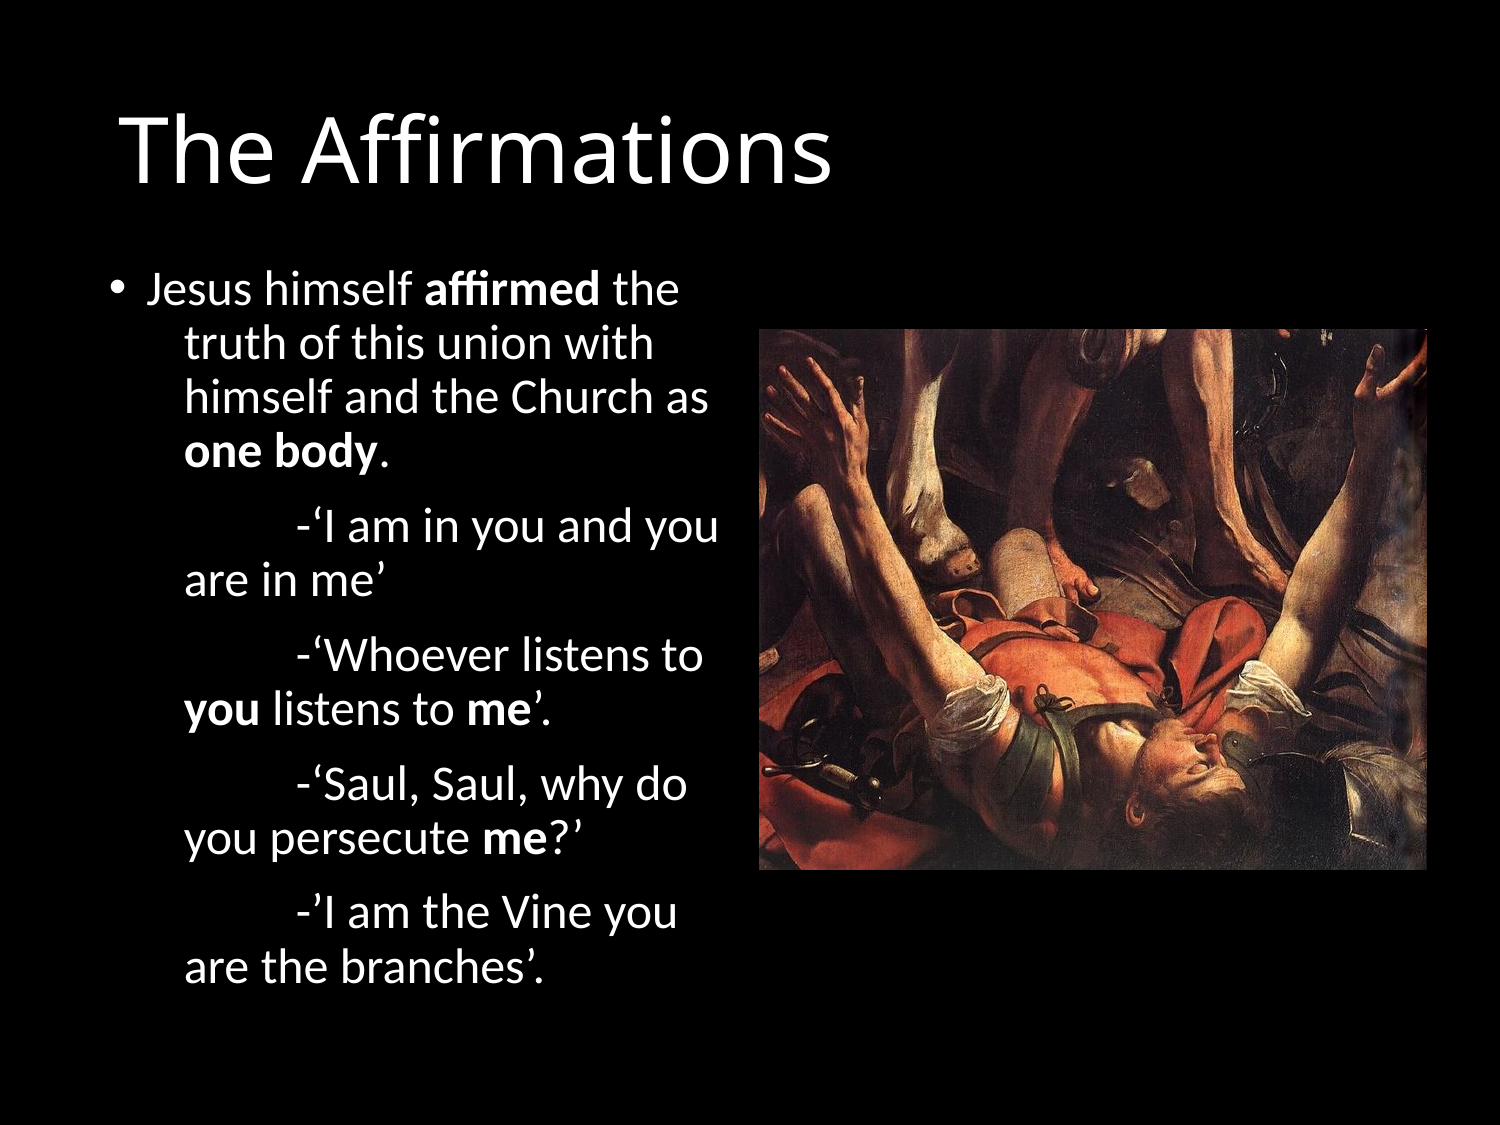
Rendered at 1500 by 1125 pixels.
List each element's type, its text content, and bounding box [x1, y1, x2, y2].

picture [759, 329, 1427, 870]
title The Affirmations [103, 37, 1397, 256]
list Jesus himself affirmed the truth of this union with himself and the Church as one body. -‘I am in you and you are in me’ -‘Whoever listens to you listens to me’. -‘Saul, Saul, why do you persecute me?’ -’I am the Vine you are the branches’. [93, 255, 751, 1022]
